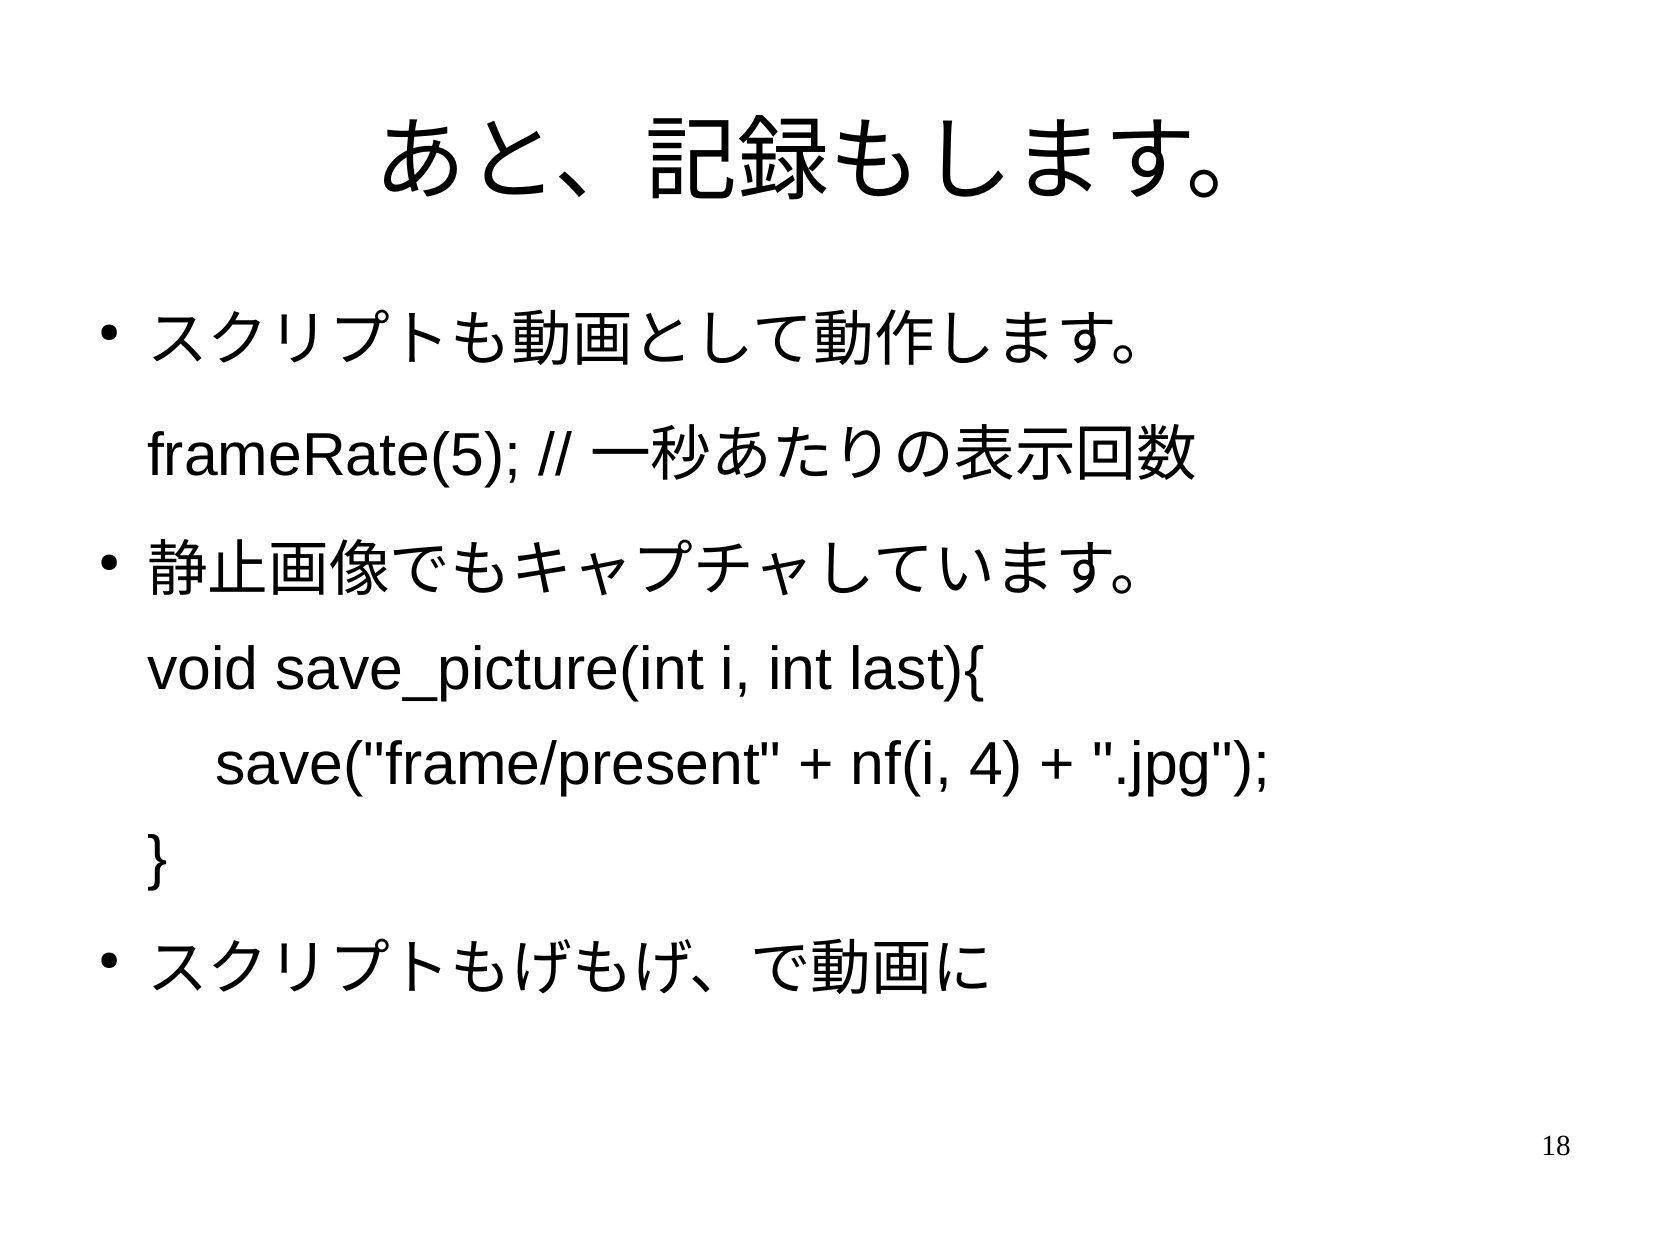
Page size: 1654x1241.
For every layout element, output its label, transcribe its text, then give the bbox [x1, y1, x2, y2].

list スクリプトも動画として動作します。 frameRate(5); // 一秒あたりの表示回数 静止画像でもキャプチャしています。 void save_picture(int i, int last){ save("frame/present" + nf(i, 4) + ".jpg"); } スクリプトもげもげ、で動画に [82, 290, 1571, 1010]
title あと、記録もします。 [82, 49, 1571, 257]
